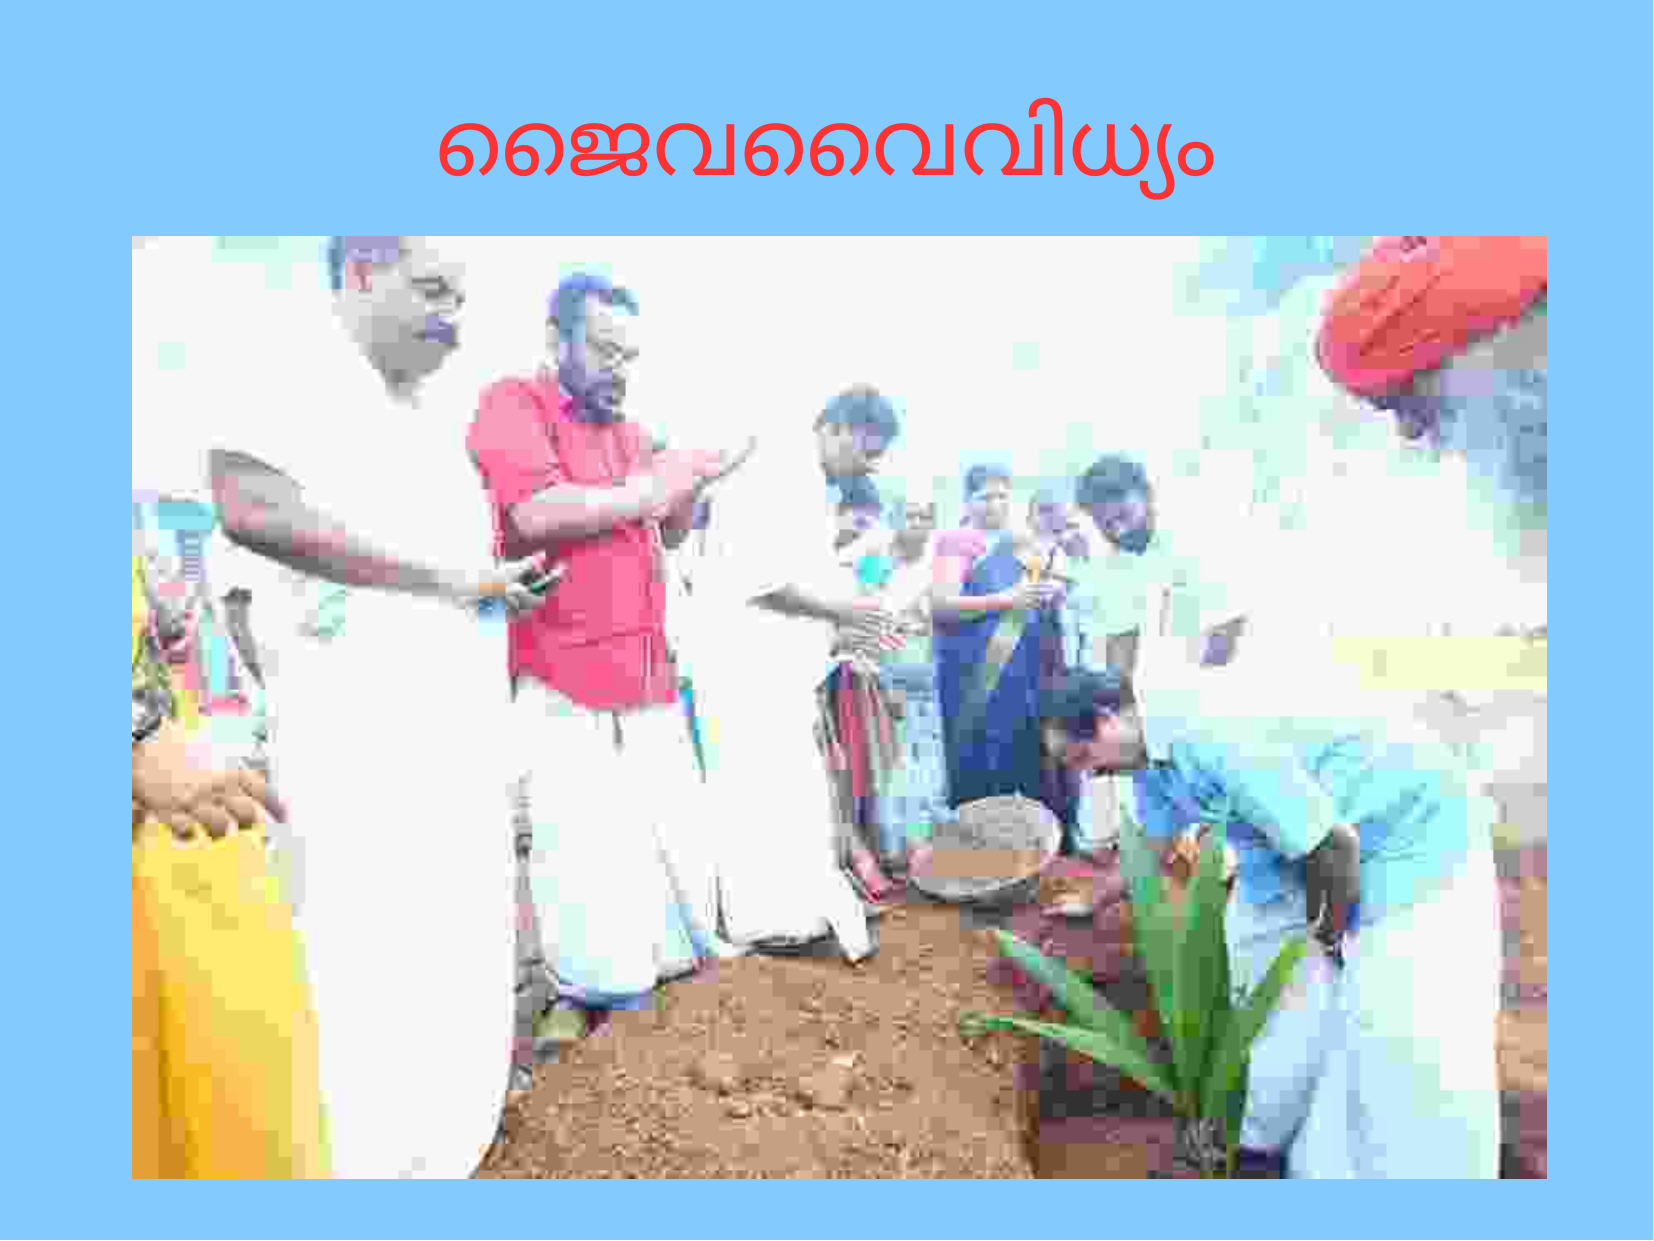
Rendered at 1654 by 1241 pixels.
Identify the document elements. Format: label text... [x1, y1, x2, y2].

title ജൈവവൈവിധ്യം [82, 49, 1571, 257]
picture [132, 236, 1547, 1179]
